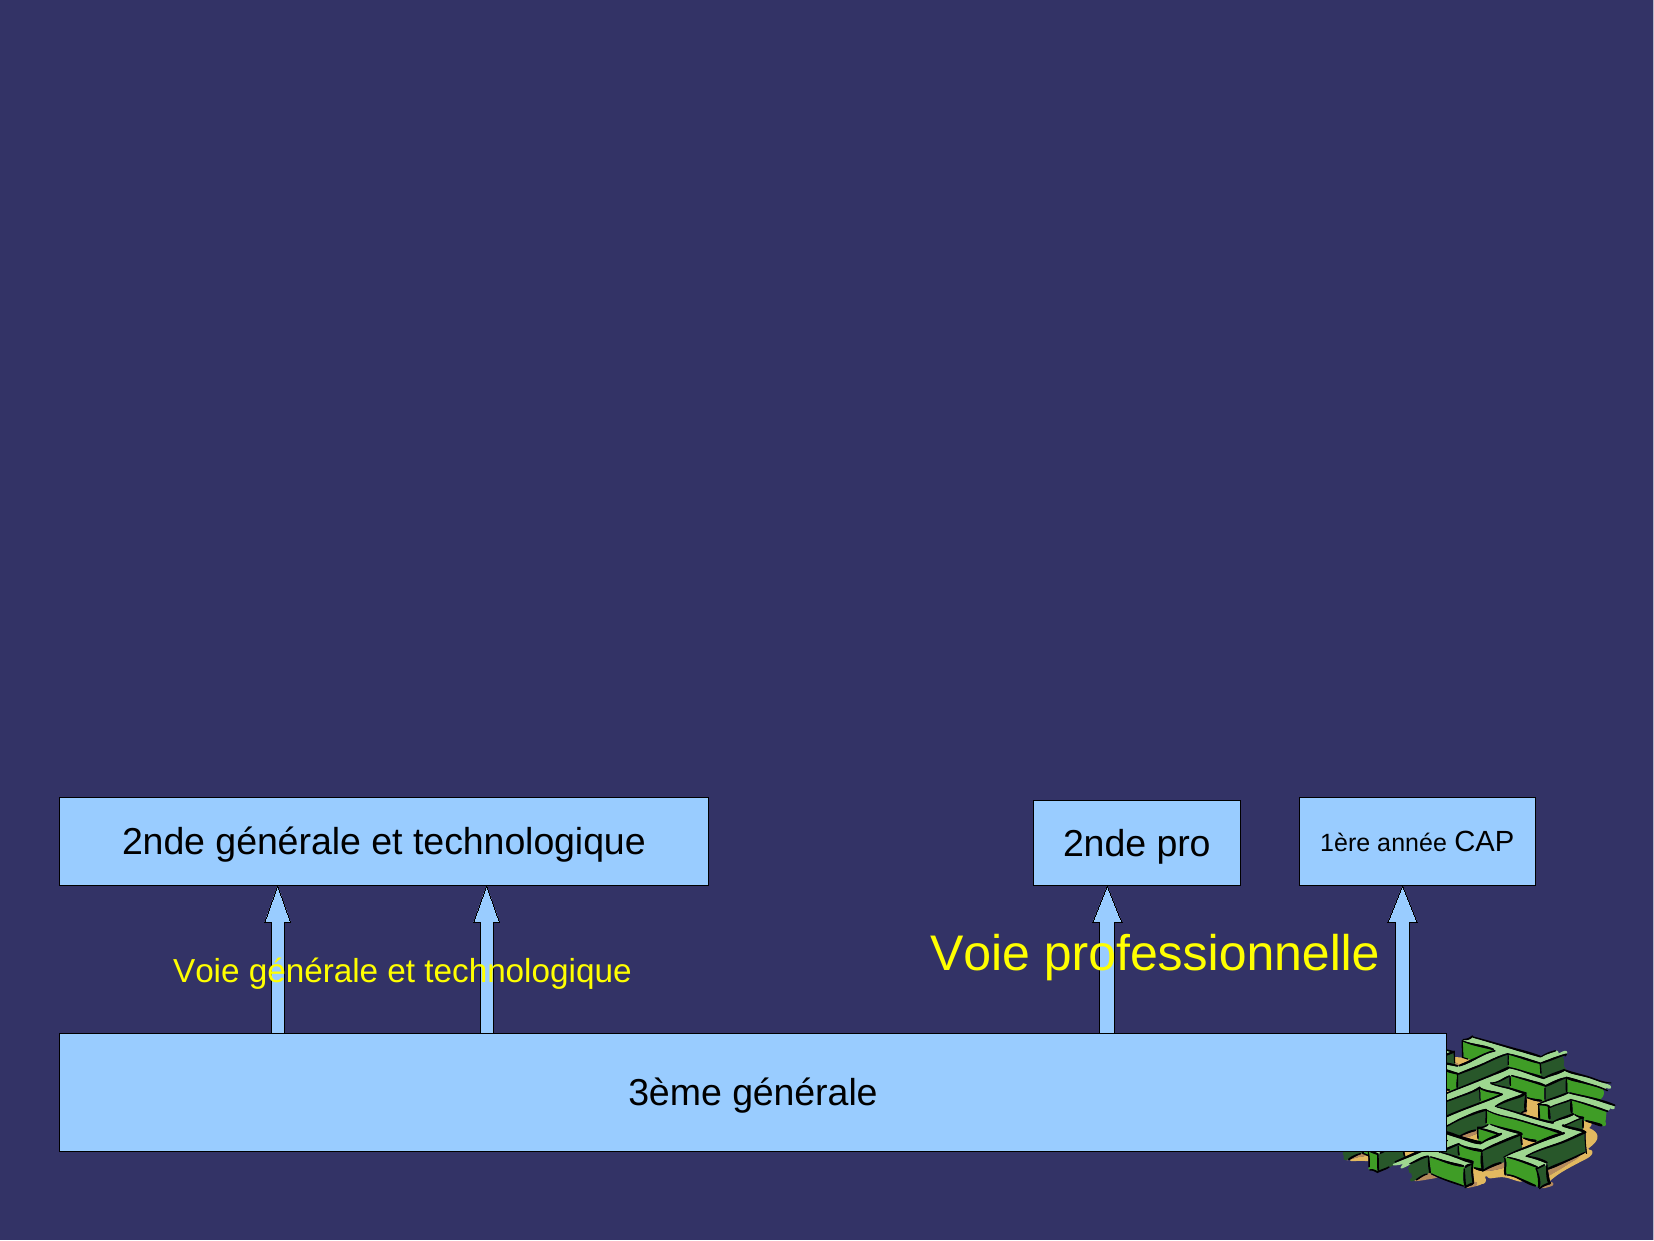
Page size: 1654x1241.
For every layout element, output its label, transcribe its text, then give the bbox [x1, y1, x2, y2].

text_box 2nde pro [1033, 800, 1241, 886]
text_box [473, 886, 500, 944]
text_box 3ème générale [59, 1033, 1447, 1152]
text_box Voie professionnelle [915, 917, 1407, 1004]
text_box 1ère année CAP [1299, 797, 1536, 886]
text_box [1094, 886, 1120, 917]
text_box [1099, 1004, 1115, 1034]
text_box Voie générale et technologique [158, 944, 650, 1032]
text_box 2nde générale et technologique [59, 797, 709, 886]
text_box [264, 886, 291, 944]
text_box [1390, 886, 1418, 1034]
